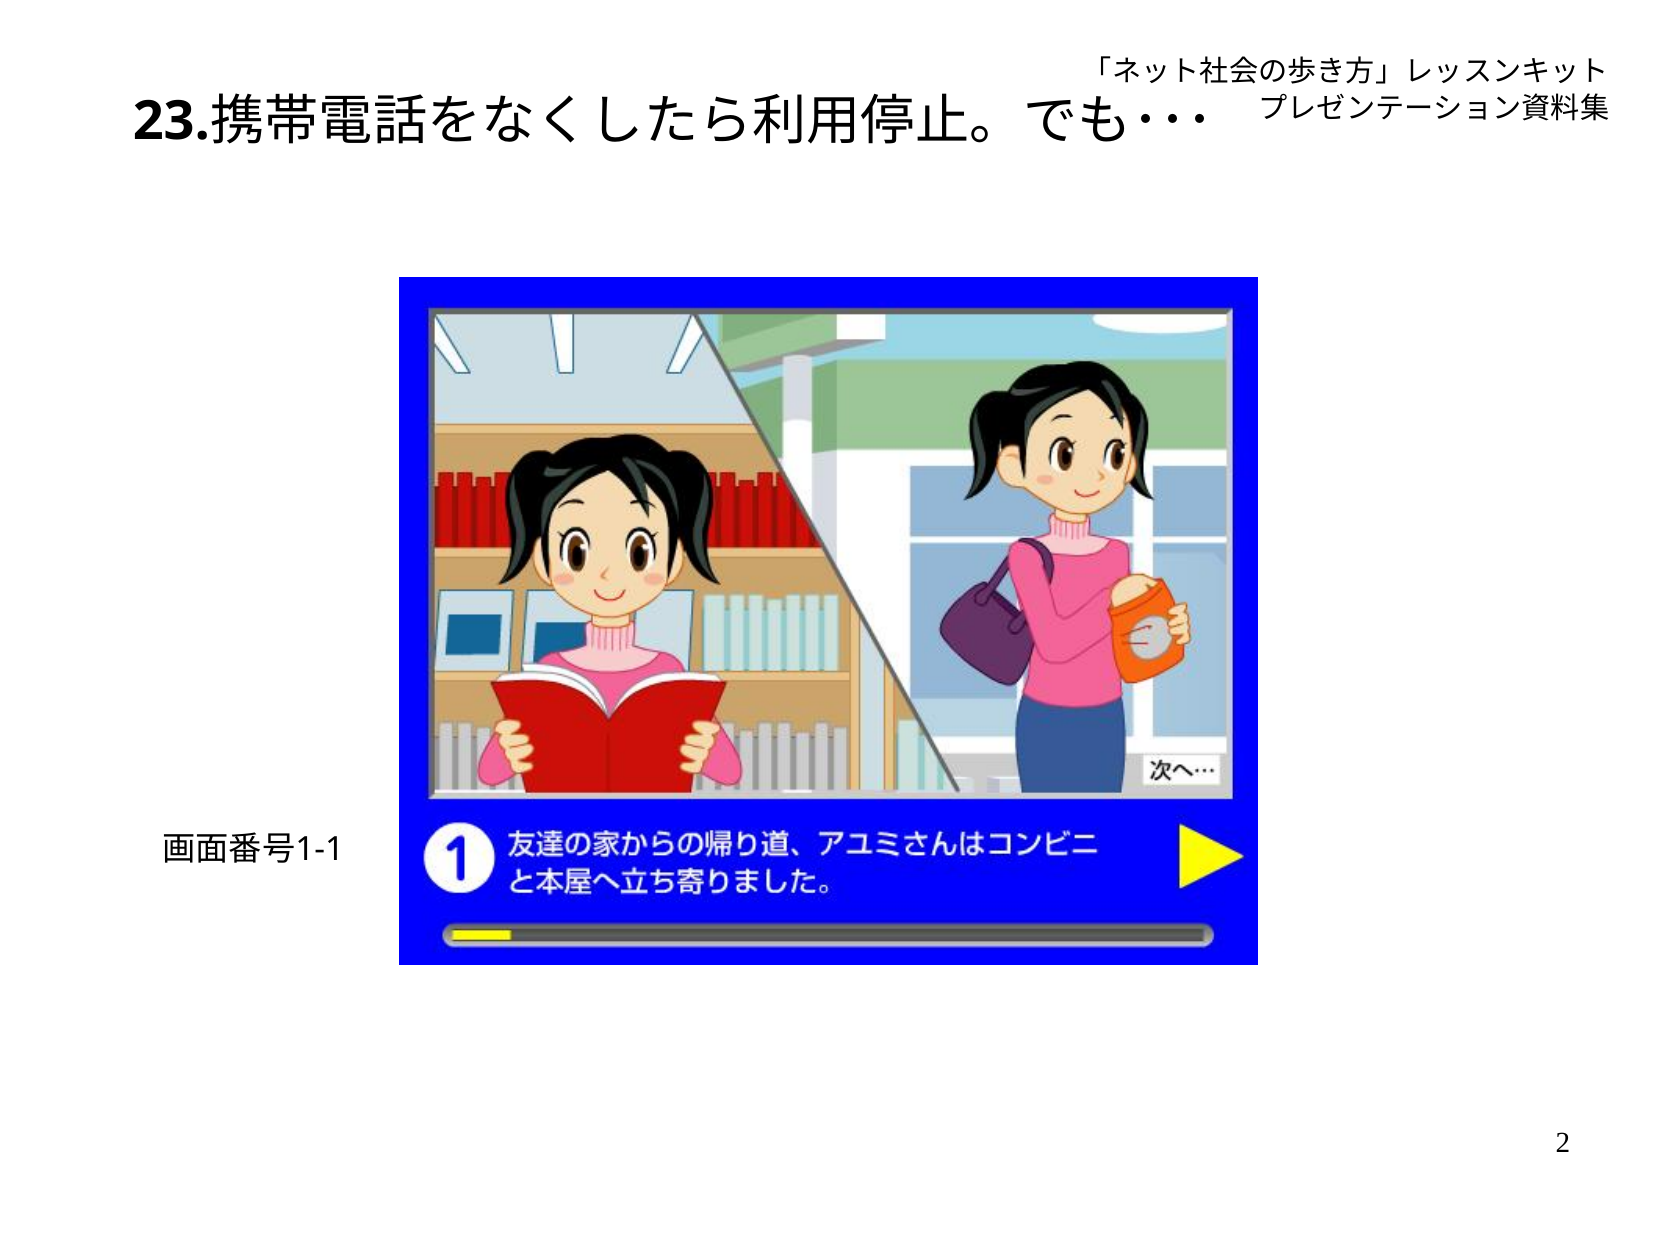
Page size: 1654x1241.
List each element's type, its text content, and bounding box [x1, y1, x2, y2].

text_box 23.携帯電話をなくしたら利用停止。でも･･･ [118, 88, 1270, 158]
text_box 画面番号1-1 [147, 826, 384, 875]
text_box 「ネット社会の歩き方」レッスンキット プレゼンテーション資料集 [1062, 44, 1625, 134]
picture [399, 277, 1258, 965]
